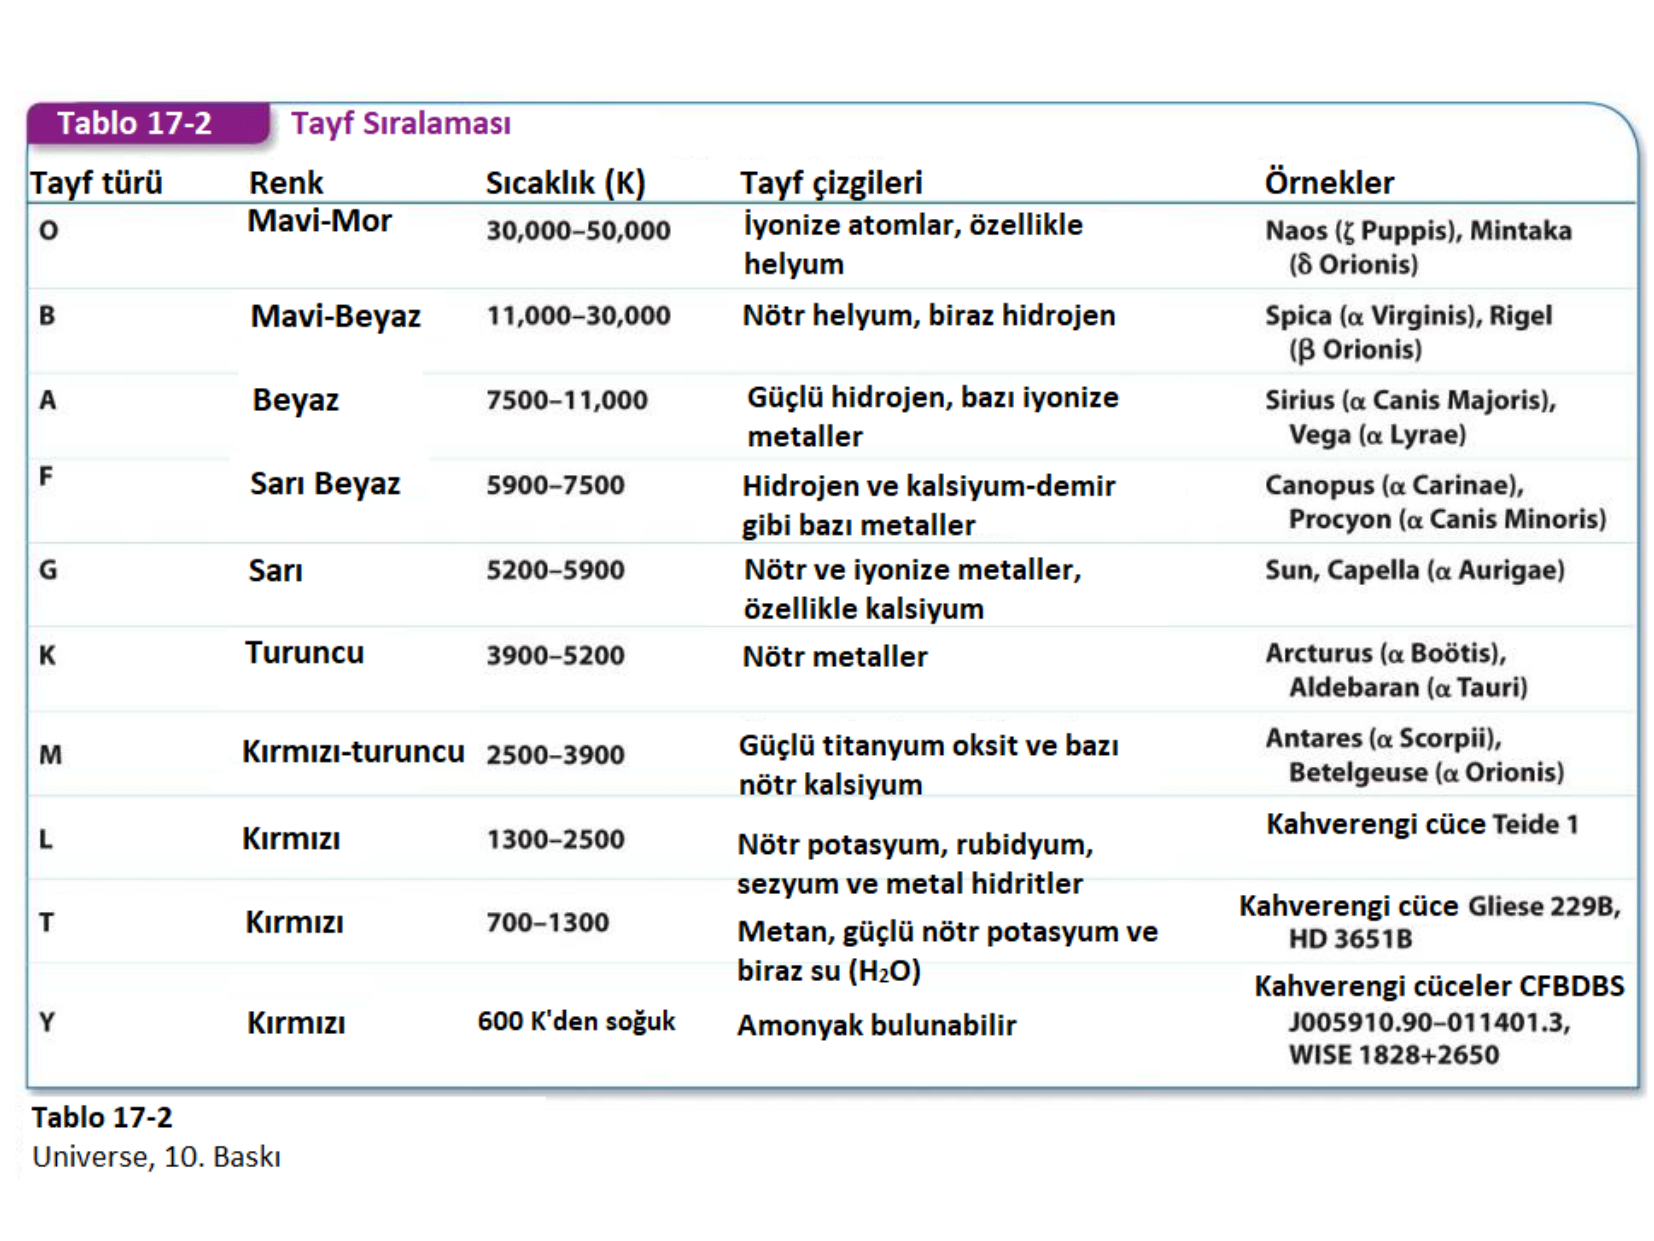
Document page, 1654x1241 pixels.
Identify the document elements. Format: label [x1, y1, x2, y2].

picture [15, 90, 1651, 1179]
